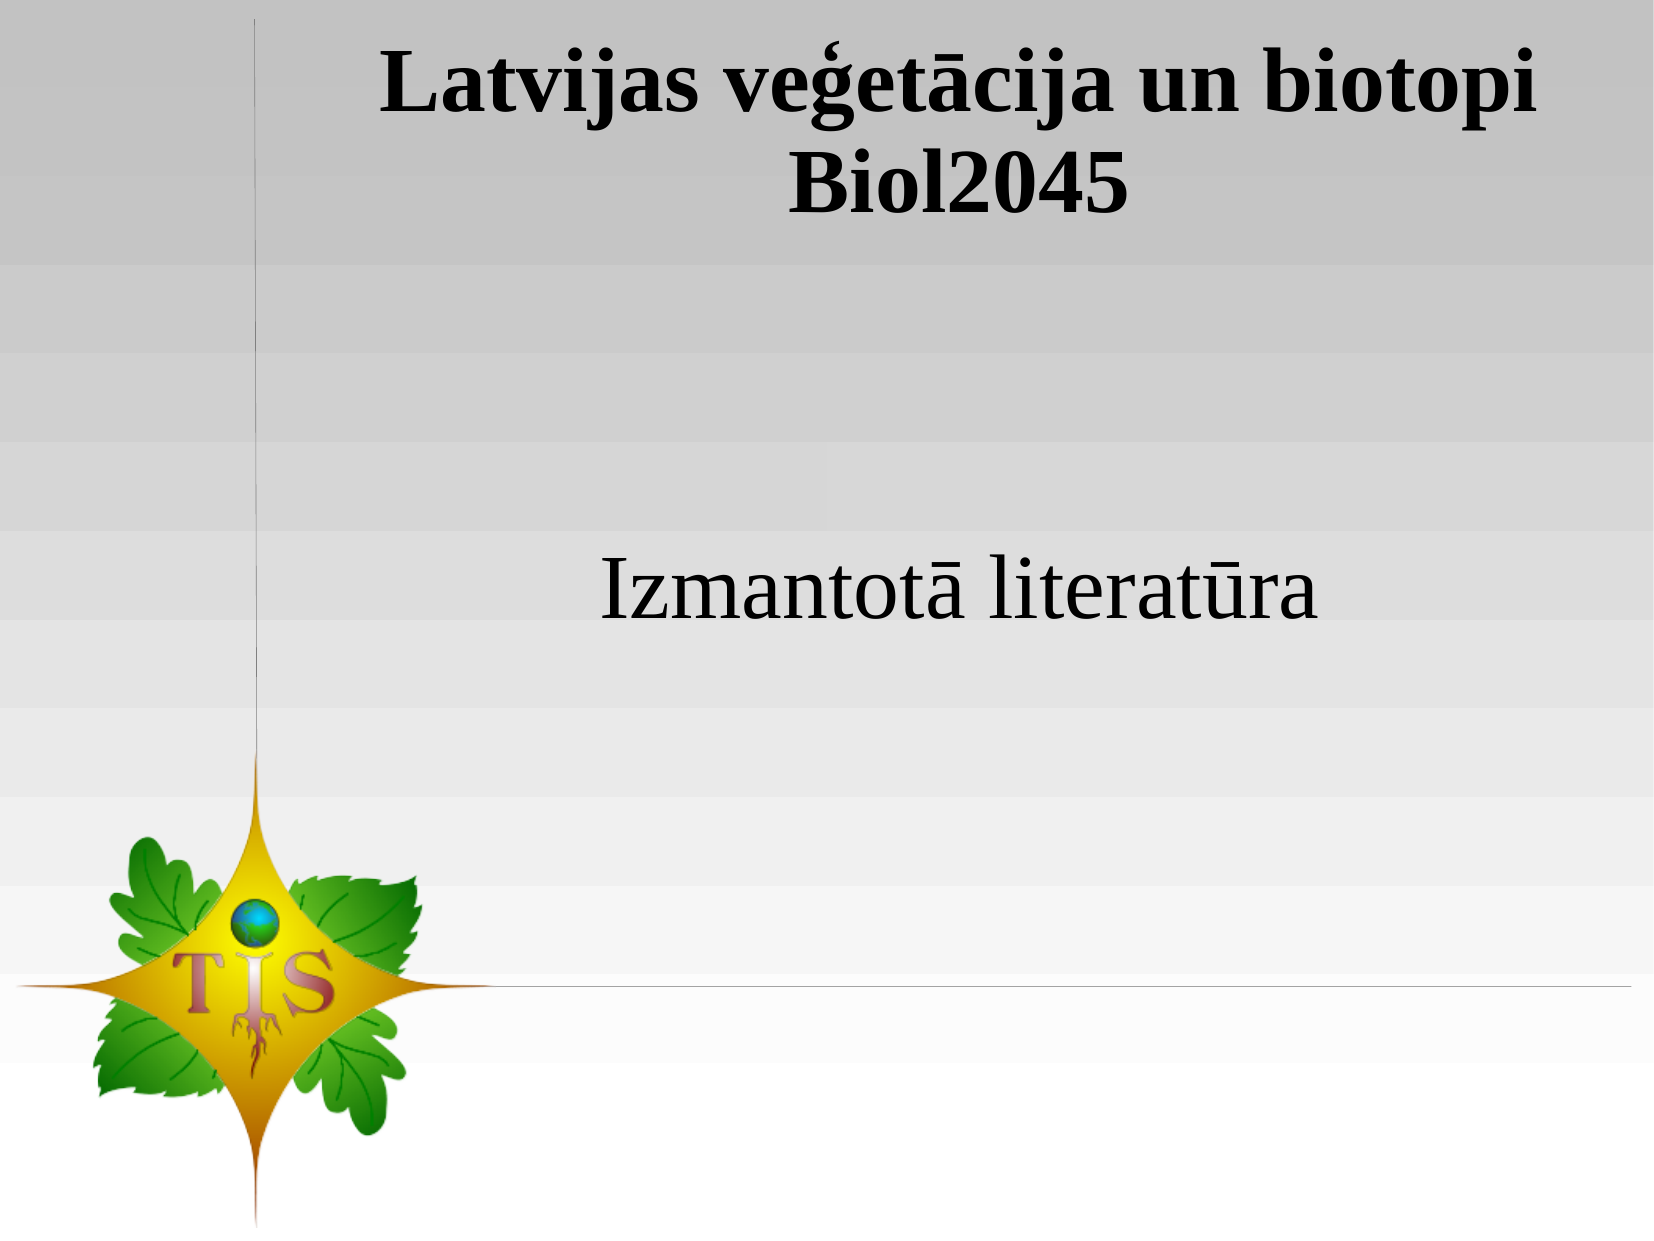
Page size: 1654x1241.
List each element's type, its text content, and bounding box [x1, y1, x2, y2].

picture [0, 0, 1654, 1241]
title Izmantotā literatūra [295, 314, 1625, 861]
